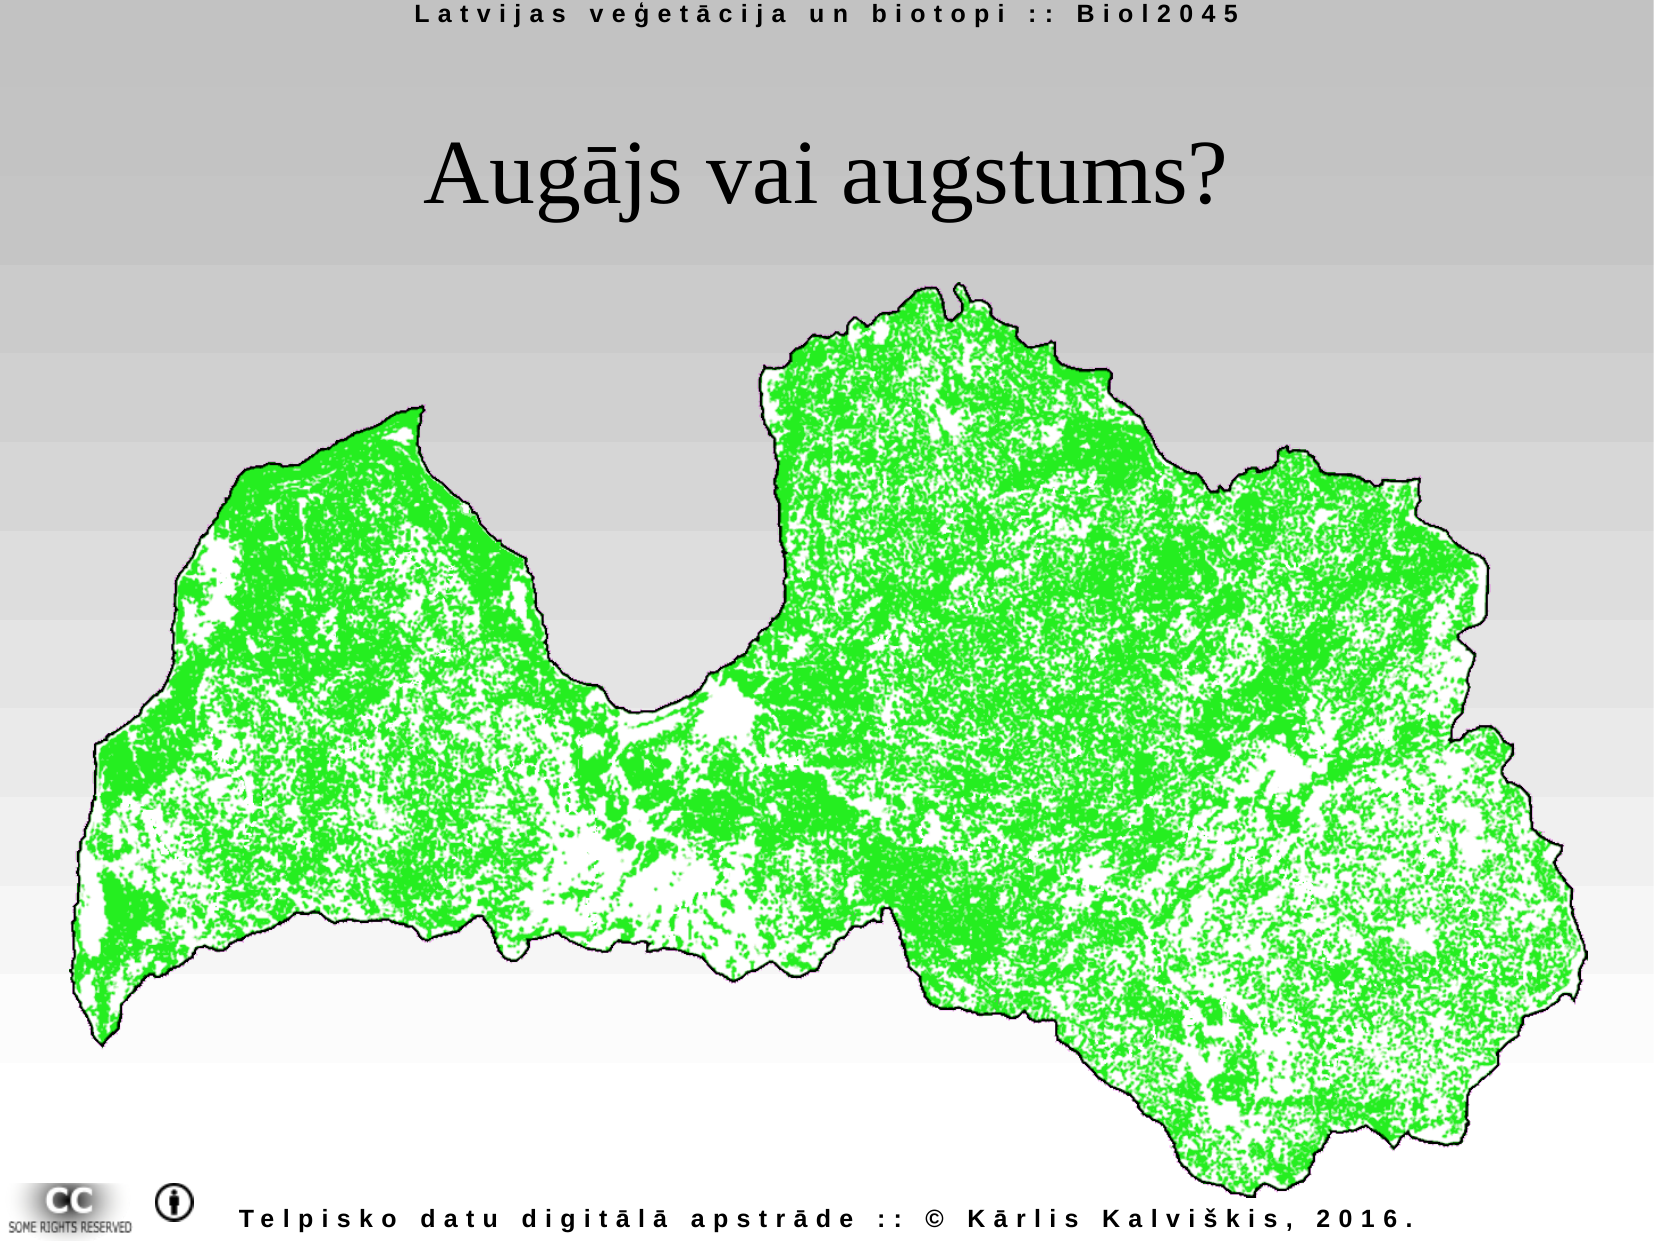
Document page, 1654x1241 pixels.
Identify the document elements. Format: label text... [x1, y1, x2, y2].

title Augājs vai augstums? [29, 49, 1625, 296]
picture [0, 0, 1654, 1241]
